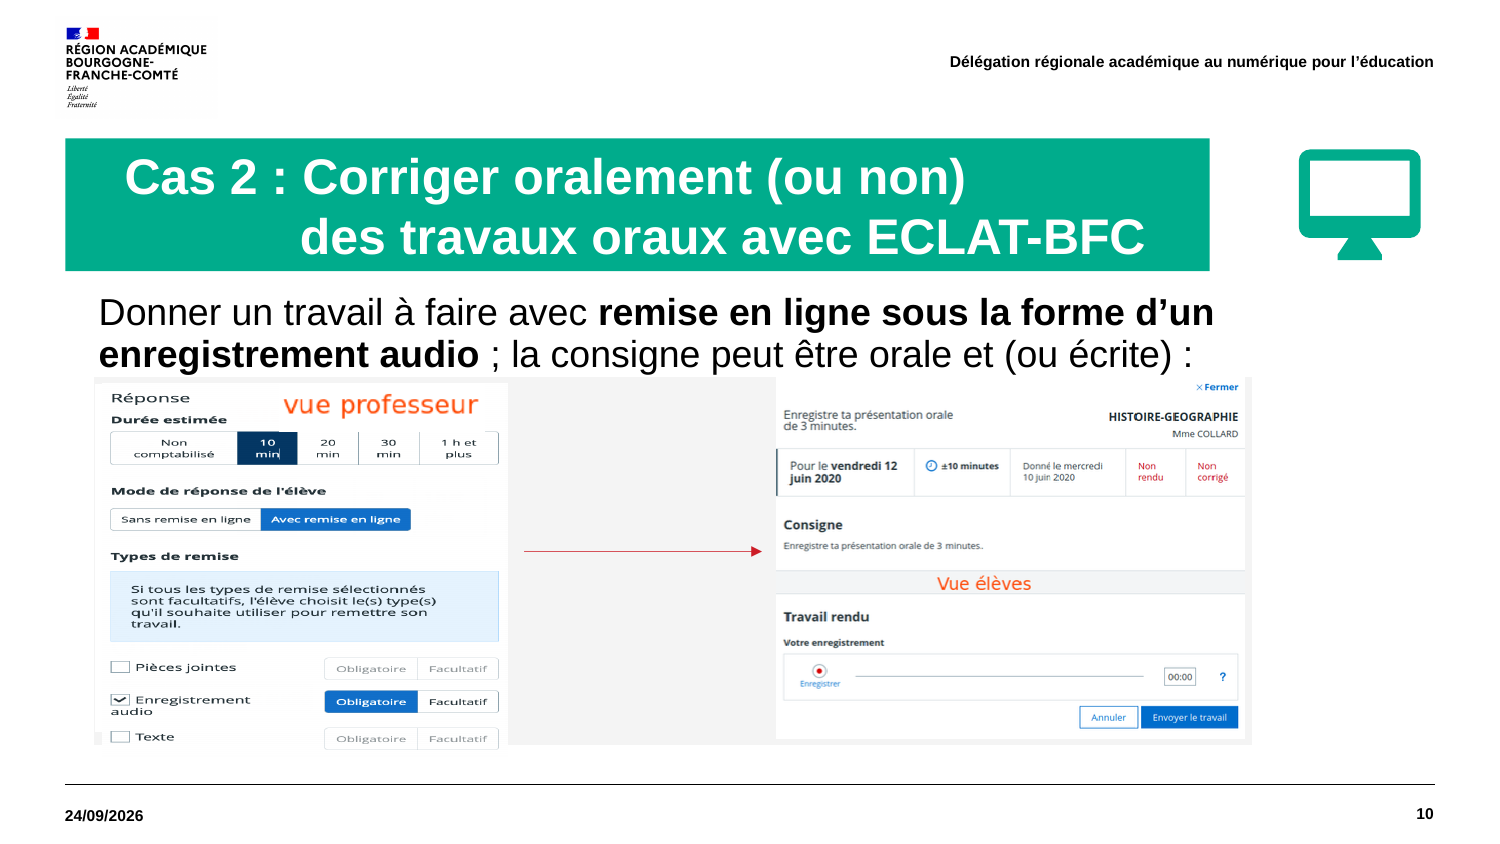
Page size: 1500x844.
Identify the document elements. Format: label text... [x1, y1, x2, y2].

text_box 18/02/2022 [64, 787, 244, 843]
picture [94, 377, 1252, 757]
text_box <numéro> [1213, 784, 1434, 843]
text_box Délégation régionale académique au numérique pour l’éducation [470, 32, 1435, 90]
text_box Donner un travail à faire avec remise en ligne sous la forme d’un enregistrement audio ; la consigne peut être orale et (ou écrite) : [84, 283, 1241, 374]
picture [55, 16, 218, 119]
text_box Cas 2 : Corriger oralement (ou non) des travaux oraux avec ECLAT-BFC avec des annotations orales [65, 138, 1210, 272]
